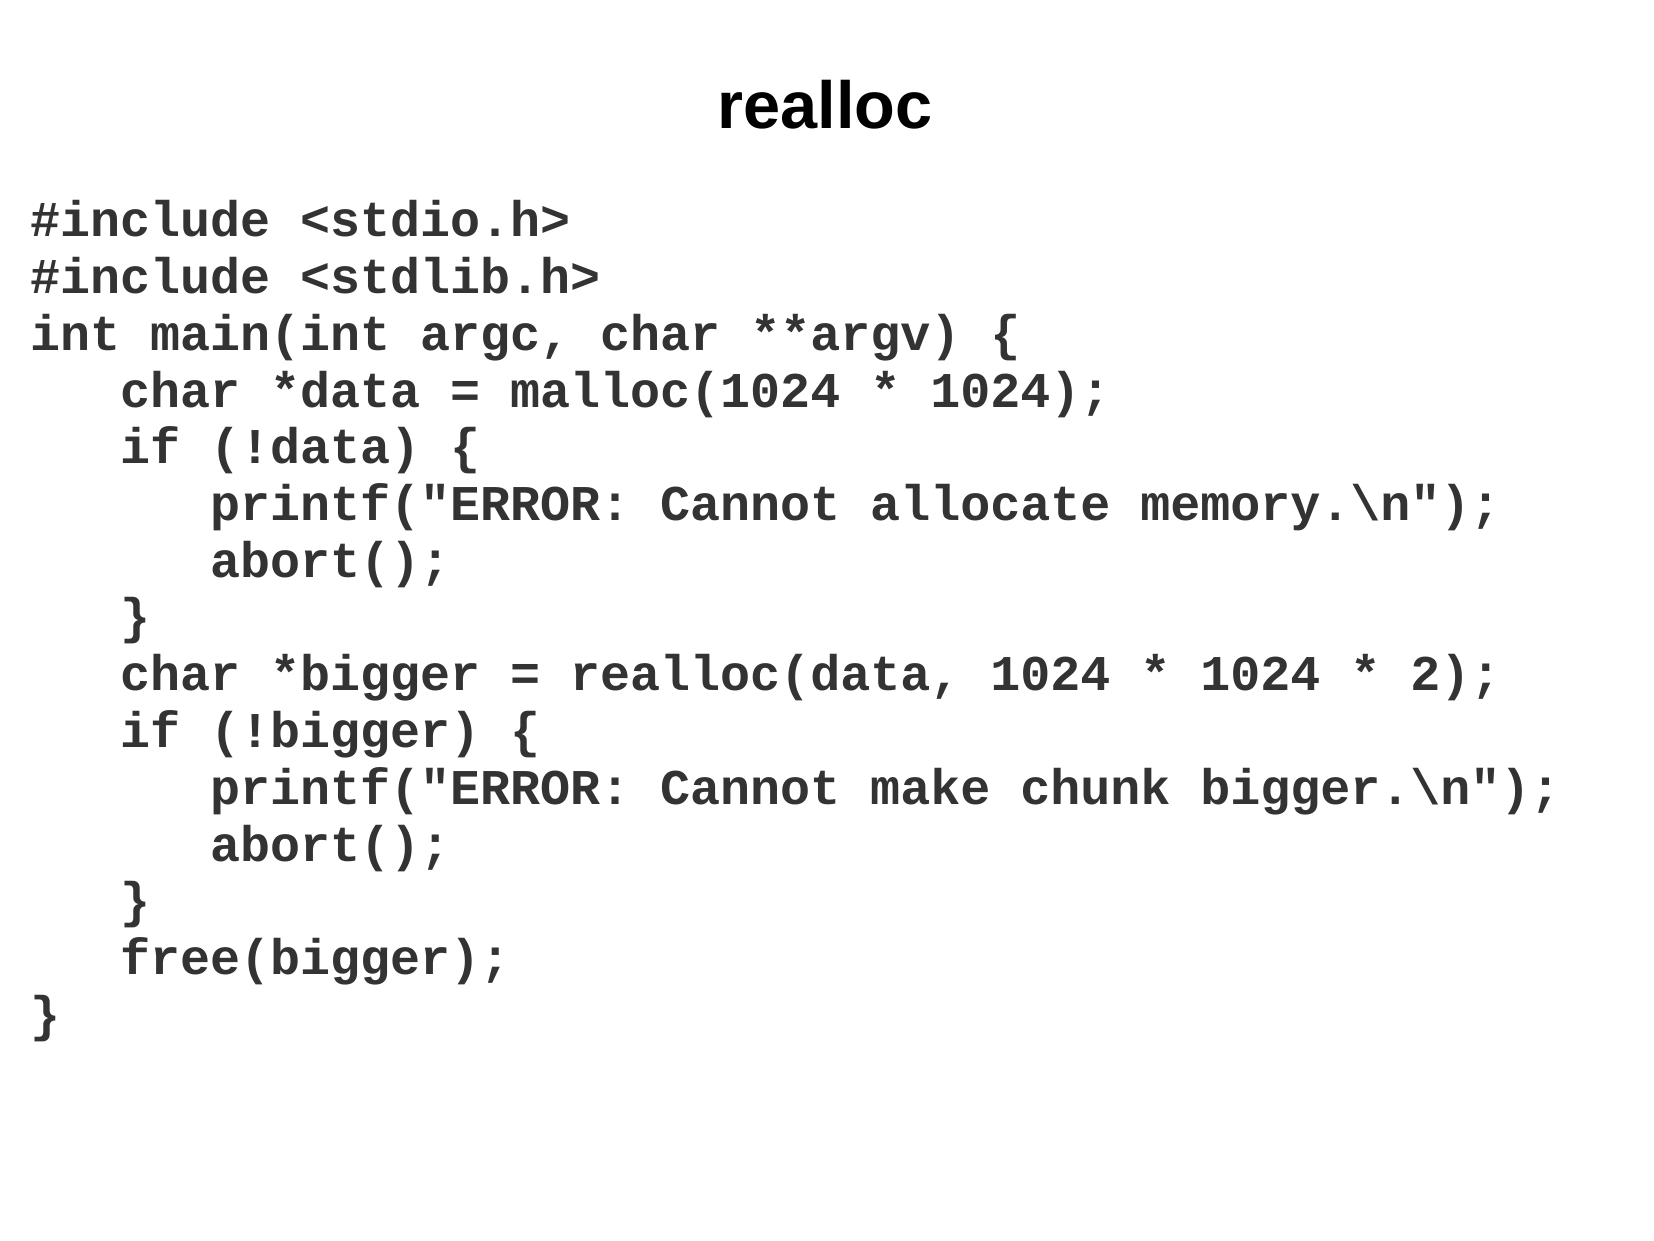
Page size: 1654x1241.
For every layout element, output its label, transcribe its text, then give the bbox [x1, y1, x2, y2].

title realloc [30, 30, 1621, 181]
list #include <stdio.h> #include <stdlib.h> int main(int argc, char **argv) { char *data = malloc(1024 * 1024); if (!data) { printf("ERROR: Cannot allocate memory.\n"); abort(); } char *bigger = realloc(data, 1024 * 1024 * 2); if (!bigger) { printf("ERROR: Cannot make chunk bigger.\n"); abort(); } free(bigger); } [30, 195, 1621, 1216]
